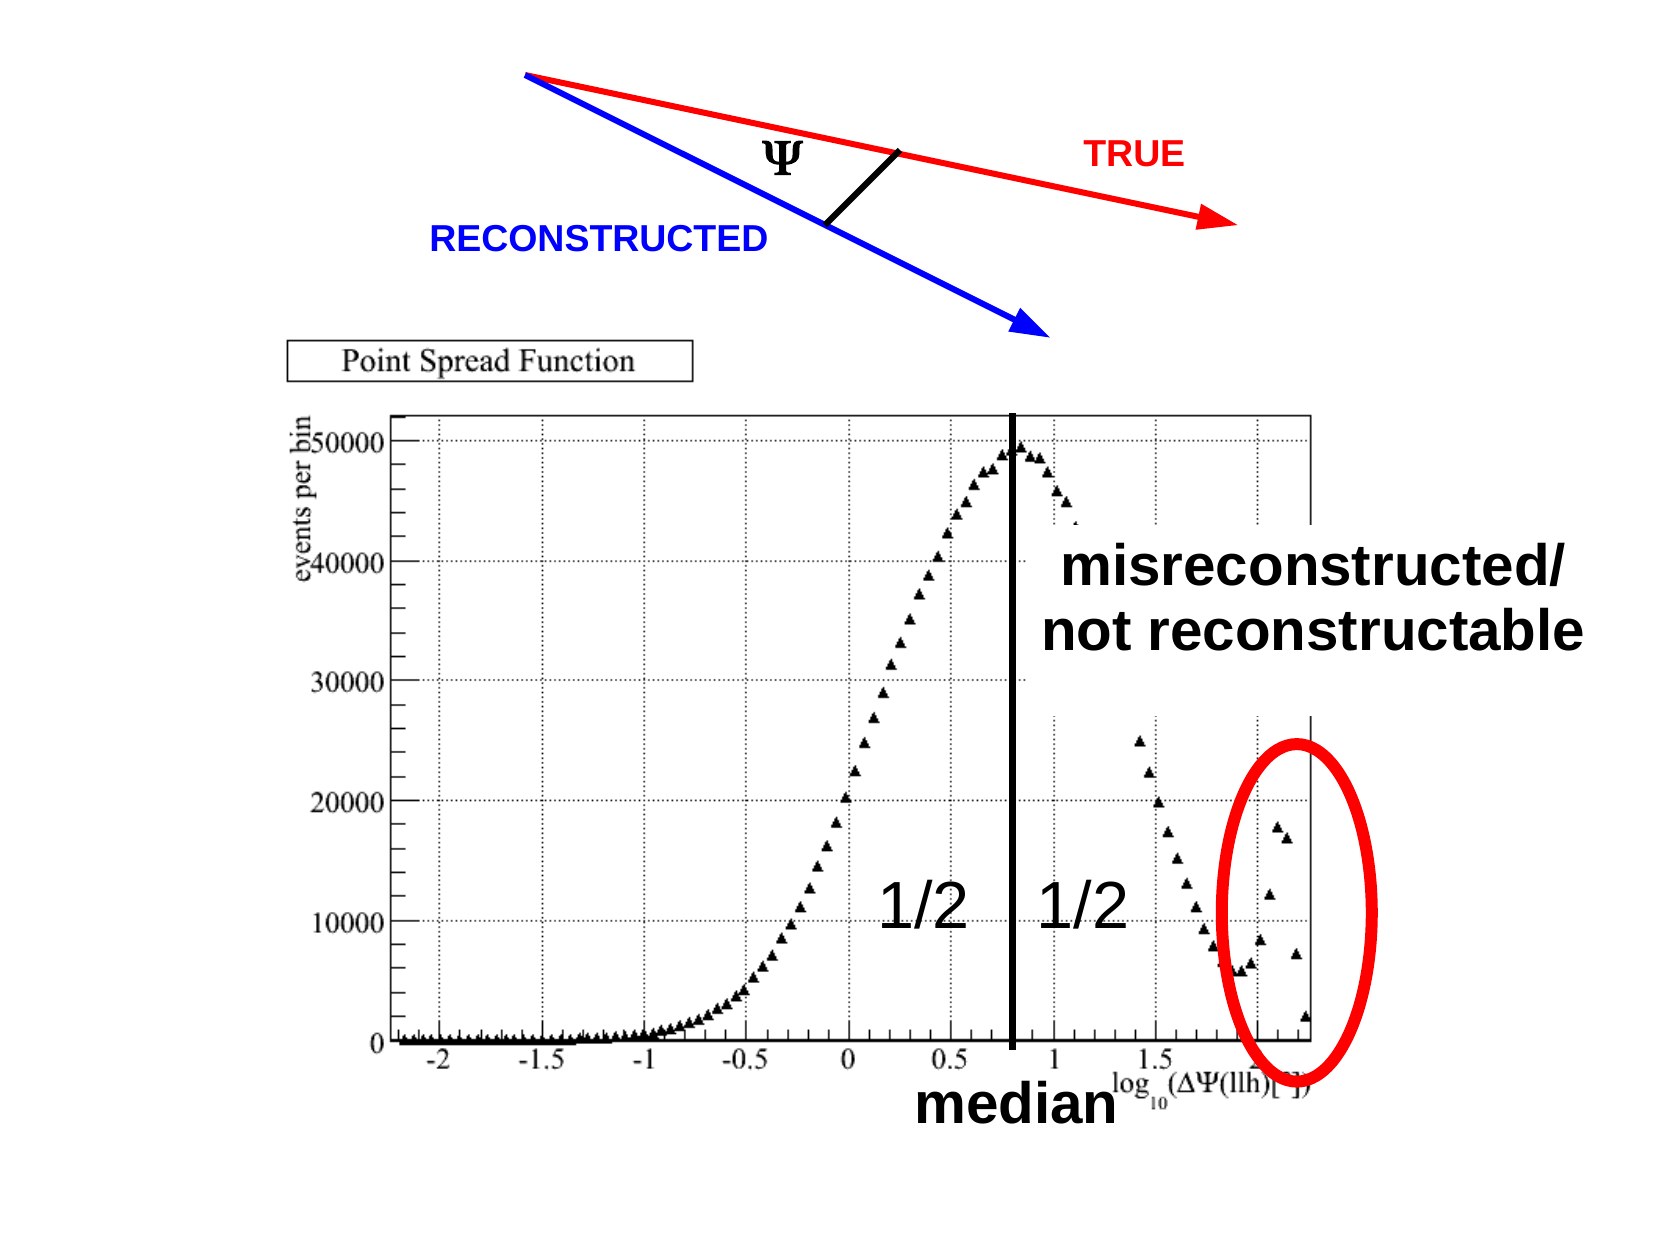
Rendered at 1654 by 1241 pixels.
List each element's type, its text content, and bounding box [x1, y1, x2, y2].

text_box misreconstructed/ not reconstructable [1026, 525, 1601, 716]
text_box RECONSTRUCTED [414, 210, 784, 282]
picture [276, 337, 1426, 1119]
text_box 1/2 [862, 860, 985, 976]
text_box TRUE [1068, 125, 1201, 197]
text_box Y [747, 132, 818, 213]
text_box 1/2 [1021, 860, 1145, 976]
text_box median [900, 1063, 1134, 1167]
